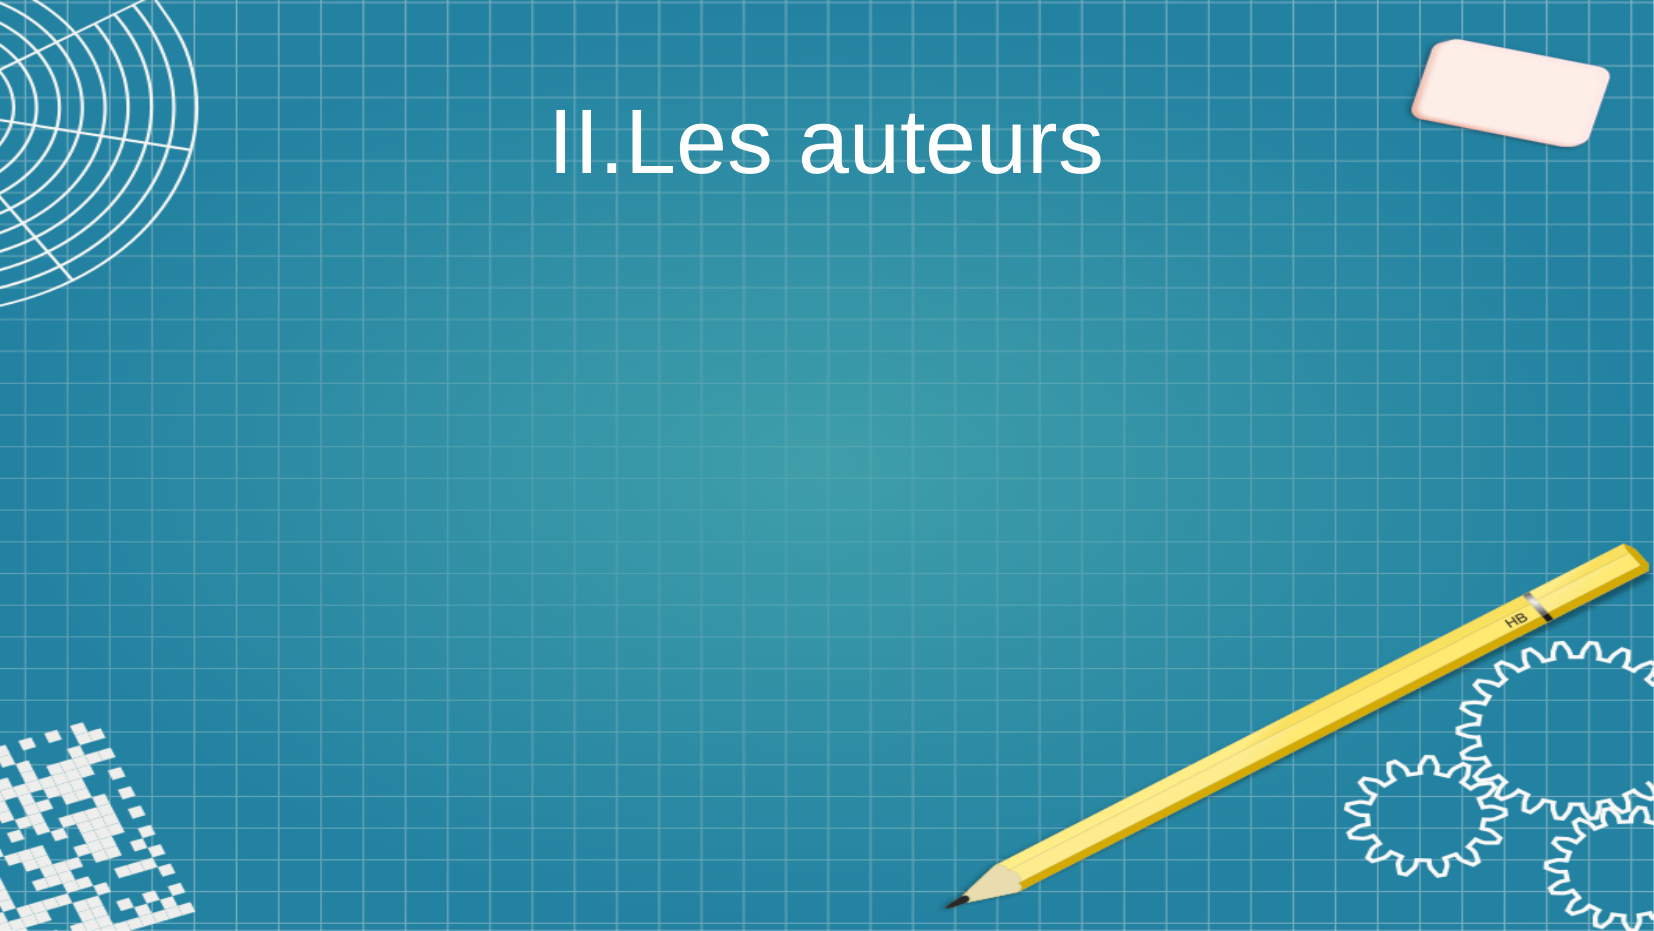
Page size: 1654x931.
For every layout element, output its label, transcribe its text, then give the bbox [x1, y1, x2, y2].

title II.Les auteurs [82, 35, 1571, 249]
picture [0, 0, 1654, 931]
